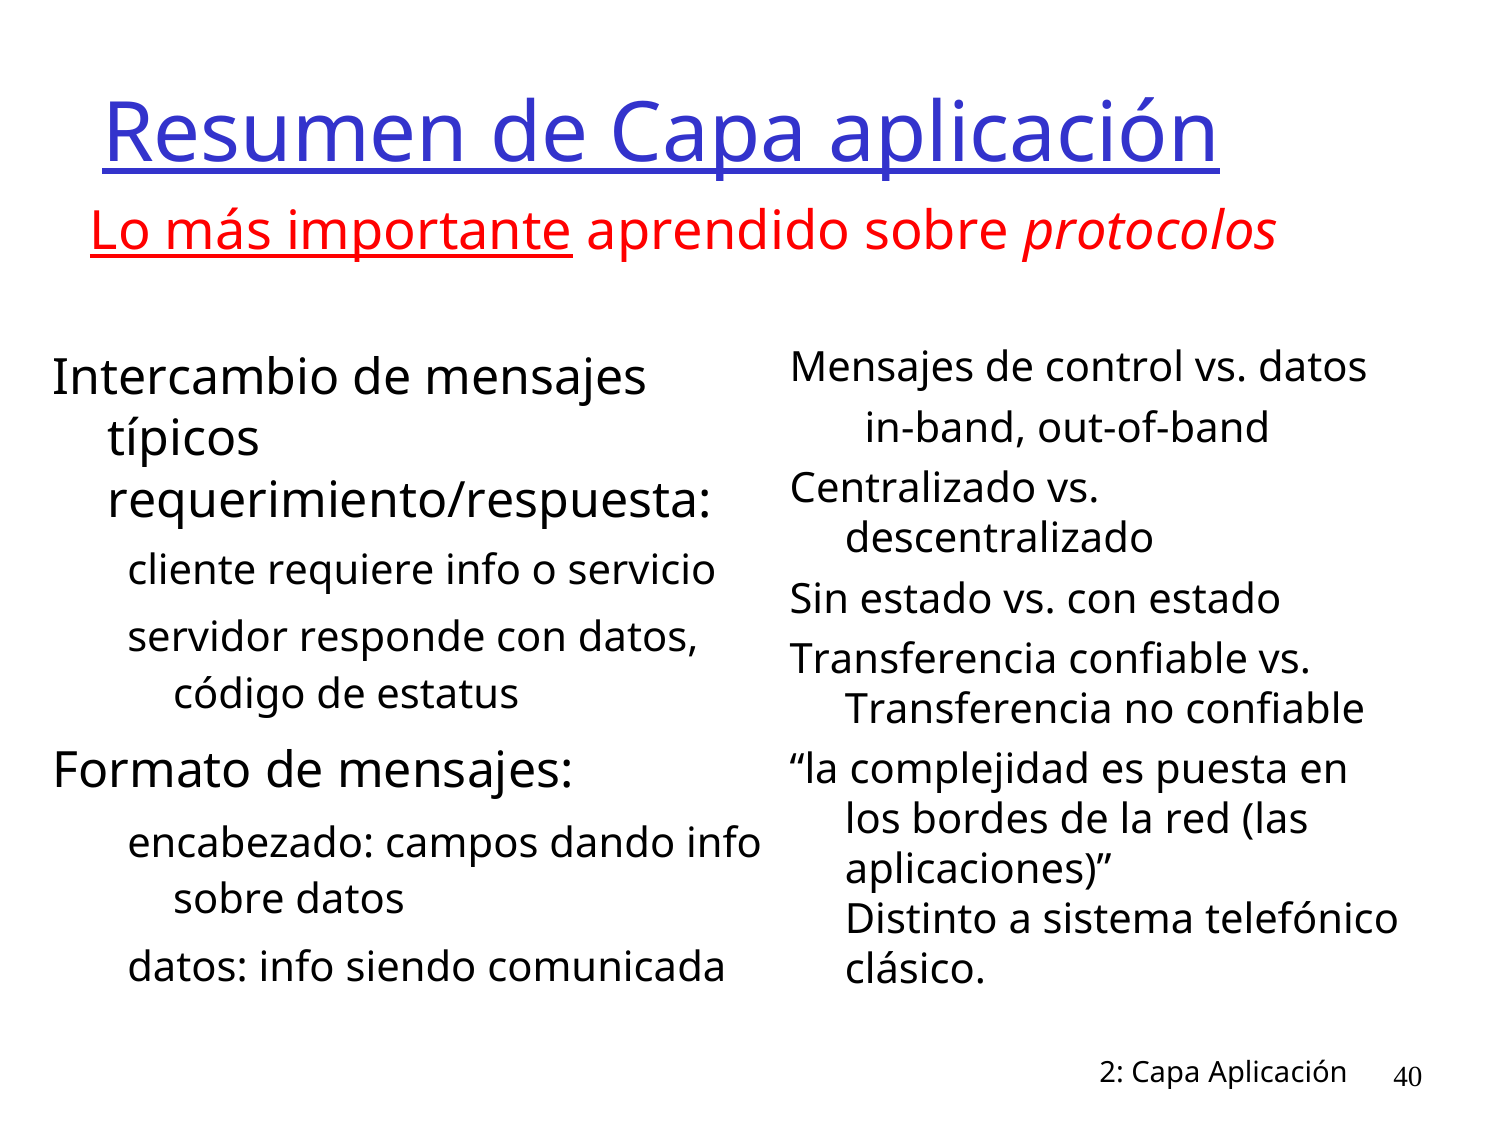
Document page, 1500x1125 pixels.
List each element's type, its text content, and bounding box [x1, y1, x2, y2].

list Intercambio de mensajes típicos requerimiento/respuesta: cliente requiere info o servicio servidor responde con datos, código de estatus Formato de mensajes: encabezado: campos dando info sobre datos datos: info siendo comunicada [37, 337, 774, 1029]
list Lo más importante aprendido sobre protocolos [75, 188, 1432, 300]
title Resumen de Capa aplicación [87, 37, 1363, 188]
text_box Mensajes de control vs. datos in-band, out-of-band Centralizado vs. descentralizado Sin estado vs. con estado Transferencia confiable vs. Transferencia no confiable “la complejidad es puesta en los bordes de la red (las aplicaciones)” Distinto a sistema telefónico clásico. [774, 337, 1426, 1061]
